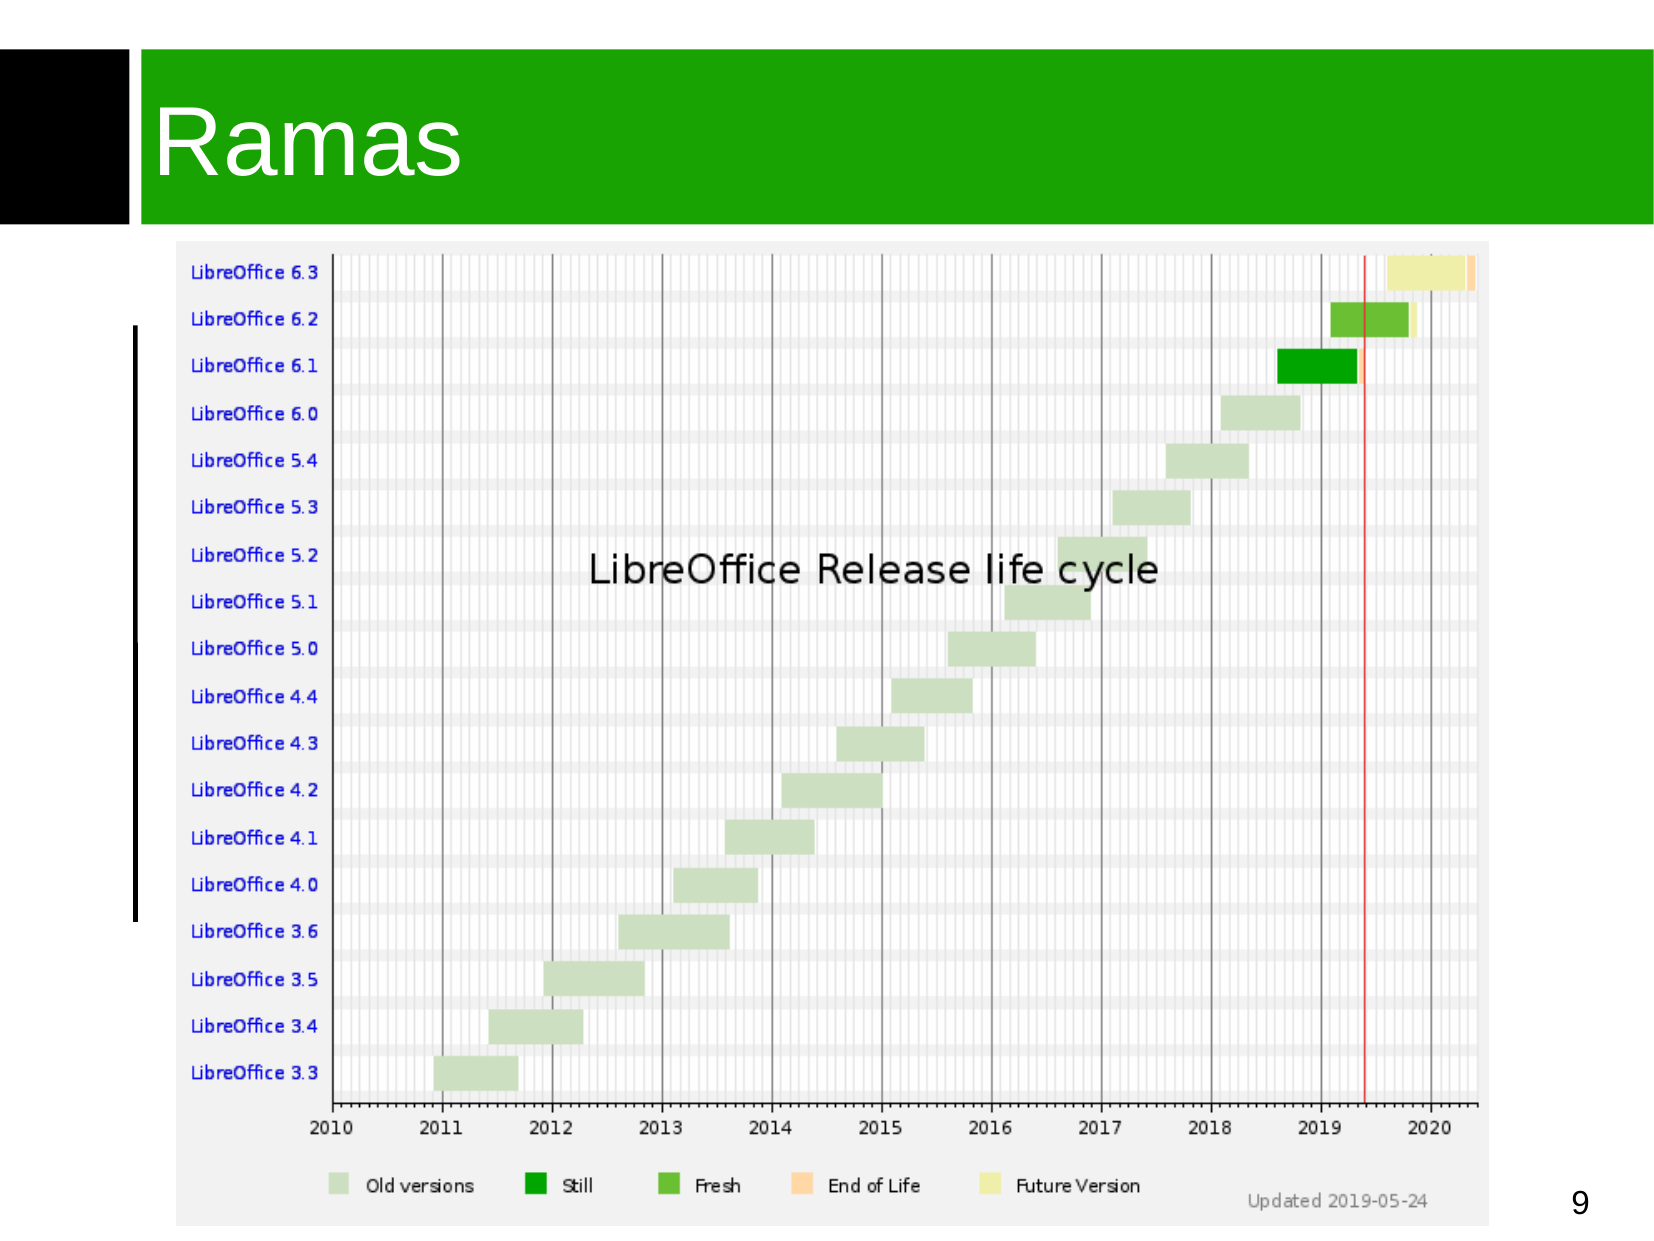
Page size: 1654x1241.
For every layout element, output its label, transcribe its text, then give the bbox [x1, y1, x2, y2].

picture [176, 241, 1489, 1226]
title Ramas [152, 72, 1654, 211]
